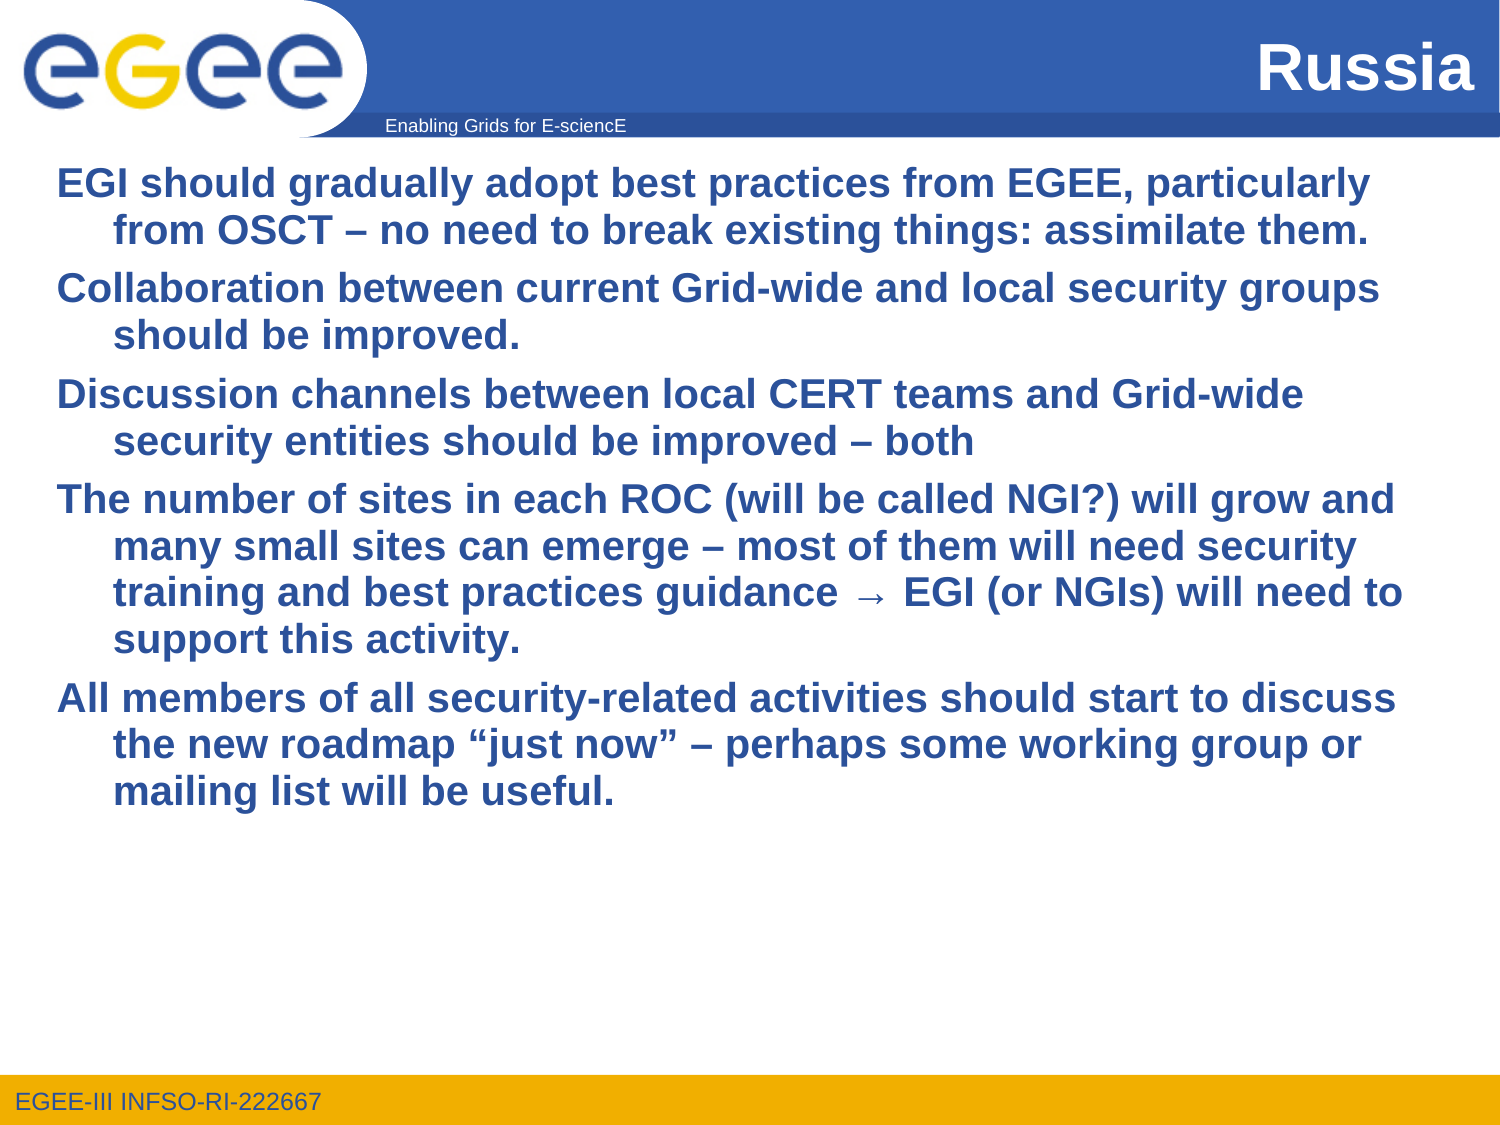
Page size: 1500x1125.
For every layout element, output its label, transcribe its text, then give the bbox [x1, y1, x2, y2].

list EGI should gradually adopt best practices from EGEE, particularly from OSCT – no need to break existing things: assimilate them. Collaboration between current Grid-wide and local security groups should be improved. Discussion channels between local CERT teams and Grid-wide security entities should be improved – both The number of sites in each ROC (will be called NGI?) will grow and many small sites can emerge – most of them will need security training and best practices guidance → EGI (or NGIs) will need to support this activity. All members of all security-related activities should start to discuss the new roadmap “just now” – perhaps some working group or mailing list will be useful. [56, 159, 1466, 1036]
picture [18, 30, 349, 112]
title Russia [369, 10, 1475, 124]
